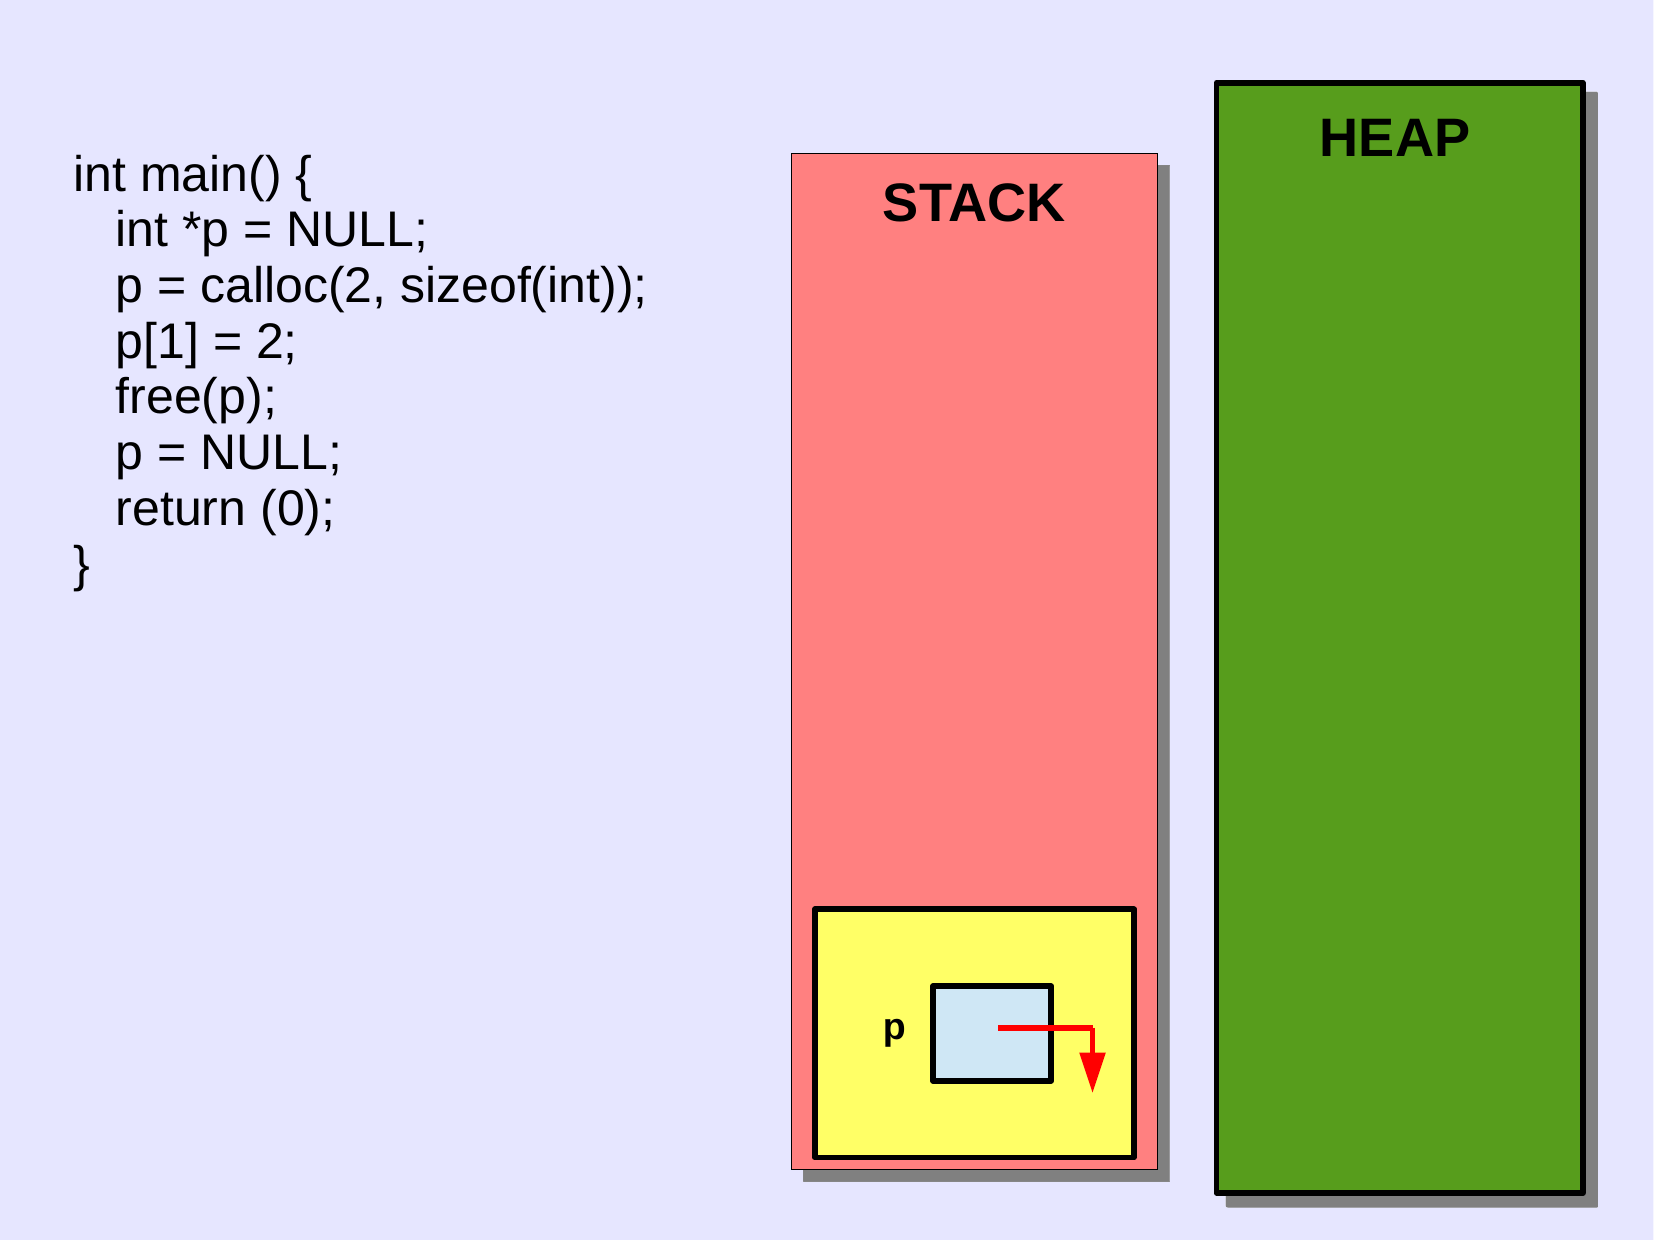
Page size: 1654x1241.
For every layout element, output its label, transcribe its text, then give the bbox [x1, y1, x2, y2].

text_box HEAP [1305, 100, 1565, 176]
text_box [1216, 82, 1583, 1193]
text_box [791, 153, 1158, 1170]
text_box p [868, 998, 928, 1055]
text_box int main() { int *p = NULL; p = calloc(2, sizeof(int)); p[1] = 2; free(p); p = NULL; return (0); } [59, 82, 792, 642]
text_box STACK [868, 165, 1128, 241]
